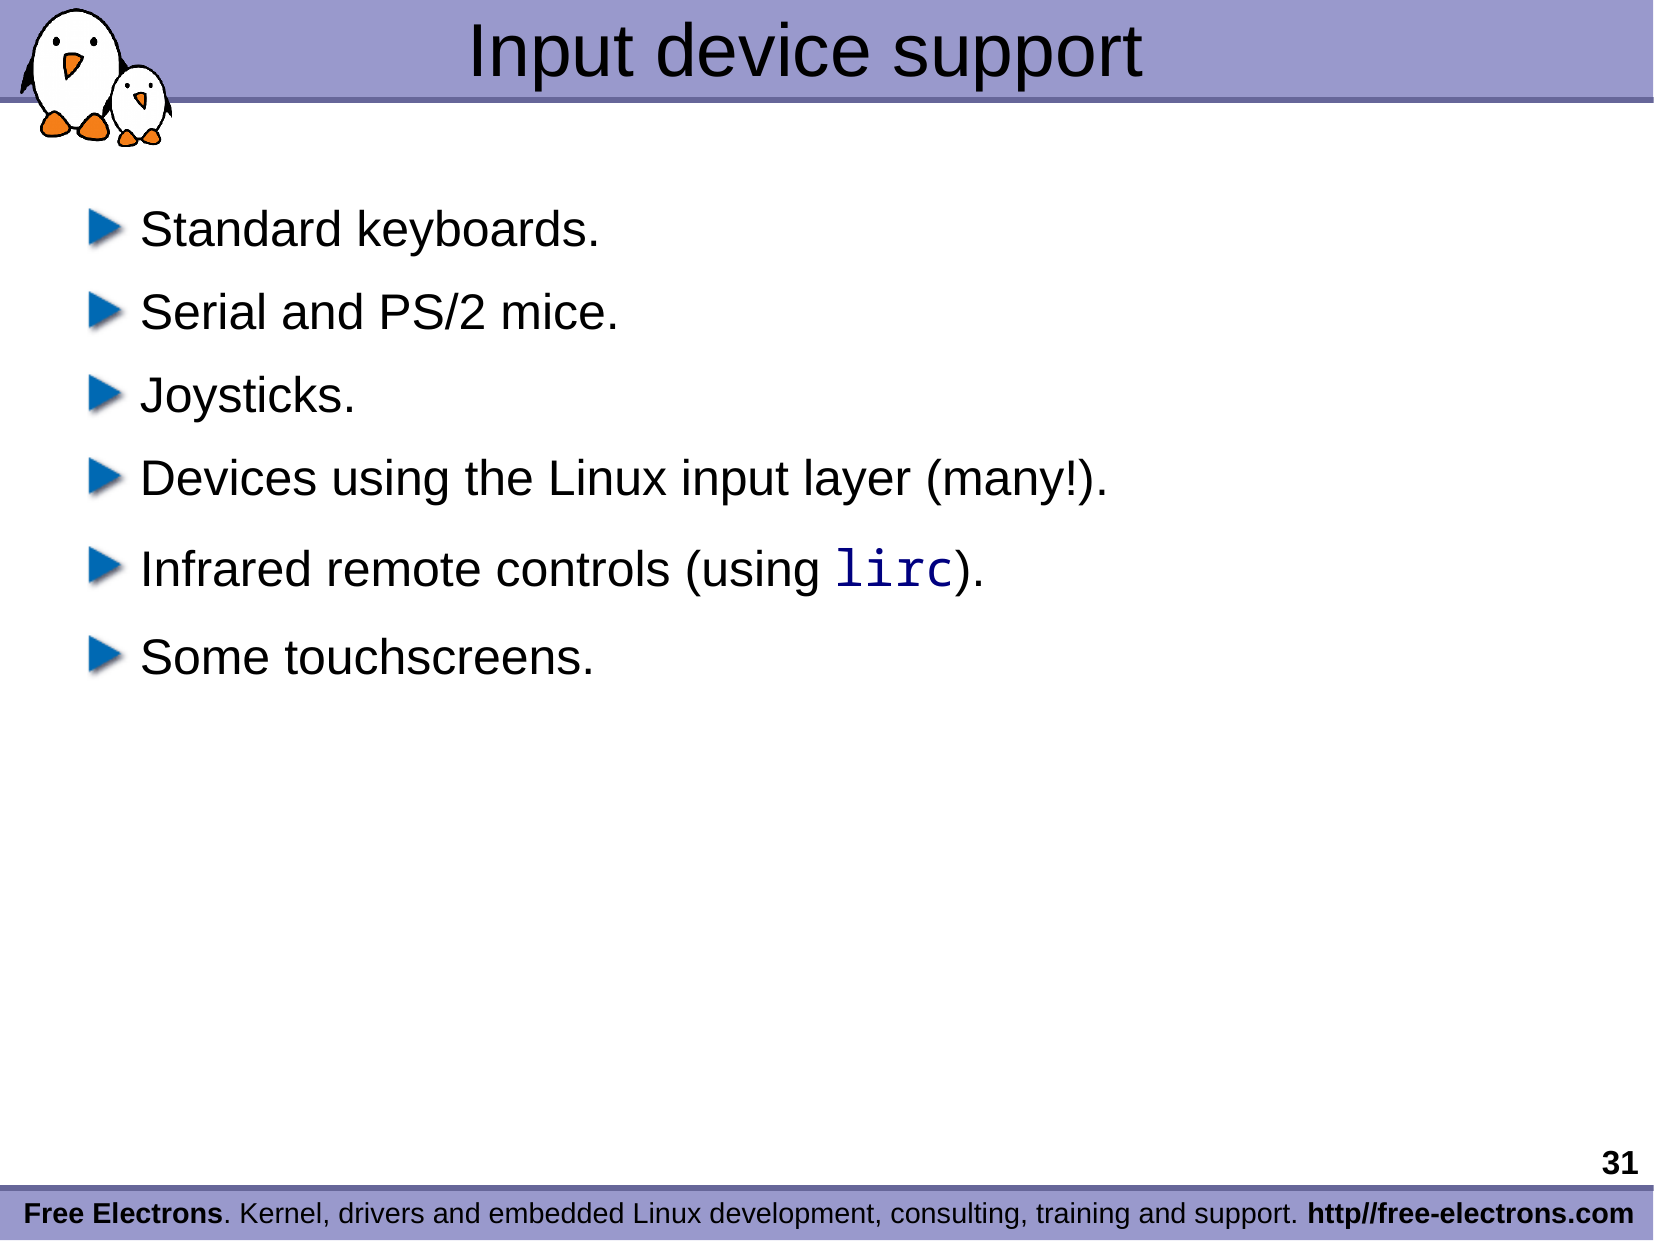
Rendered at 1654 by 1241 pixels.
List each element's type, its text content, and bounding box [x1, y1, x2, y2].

title Input device support [60, 0, 1551, 101]
picture [20, 8, 172, 147]
list Standard keyboards. Serial and PS/2 mice. Joysticks. Devices using the Linux input layer (many!). Infrared remote controls (using lirc). Some touchscreens. [68, 201, 1592, 1118]
